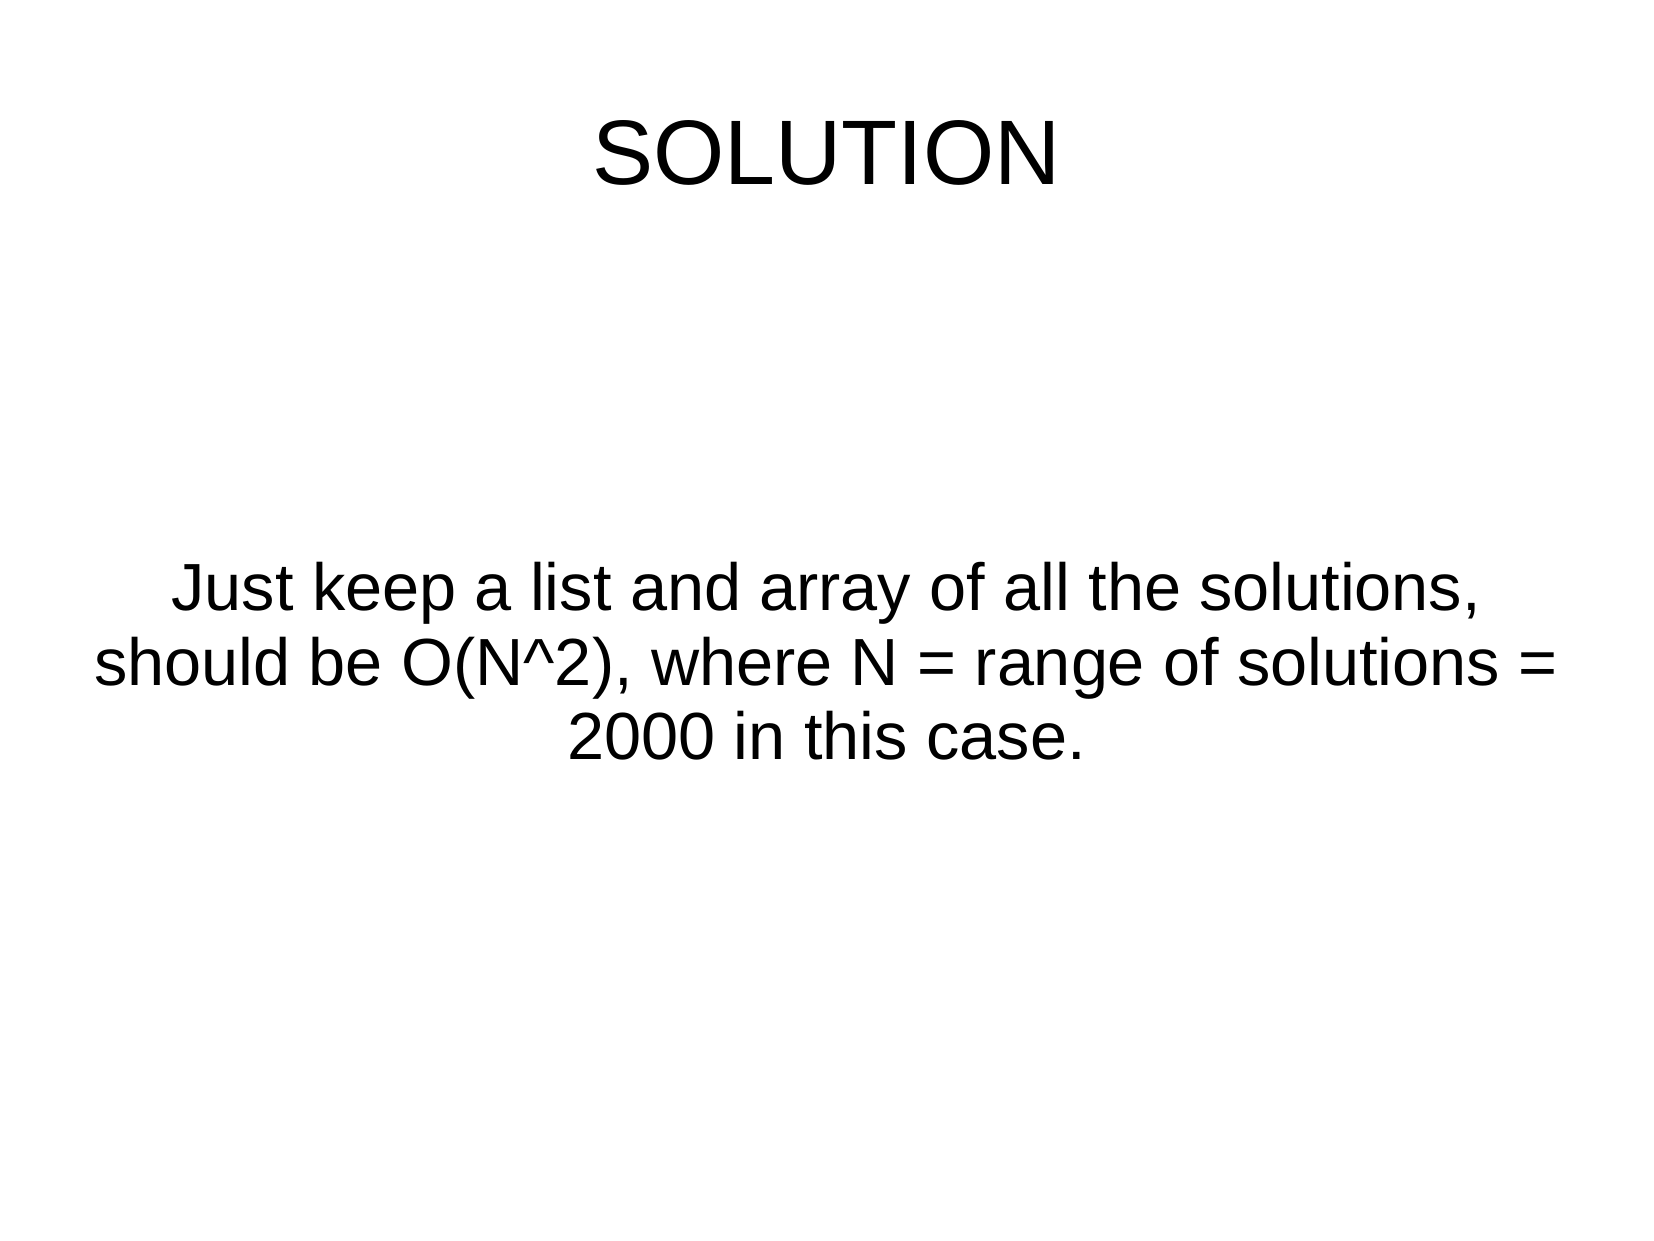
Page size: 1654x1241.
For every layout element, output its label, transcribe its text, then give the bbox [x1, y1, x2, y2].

title SOLUTION [82, 56, 1571, 250]
subtitle Just keep a list and array of all the solutions, should be O(N^2), where N = range of solutions = 2000 in this case. [82, 297, 1571, 1102]
